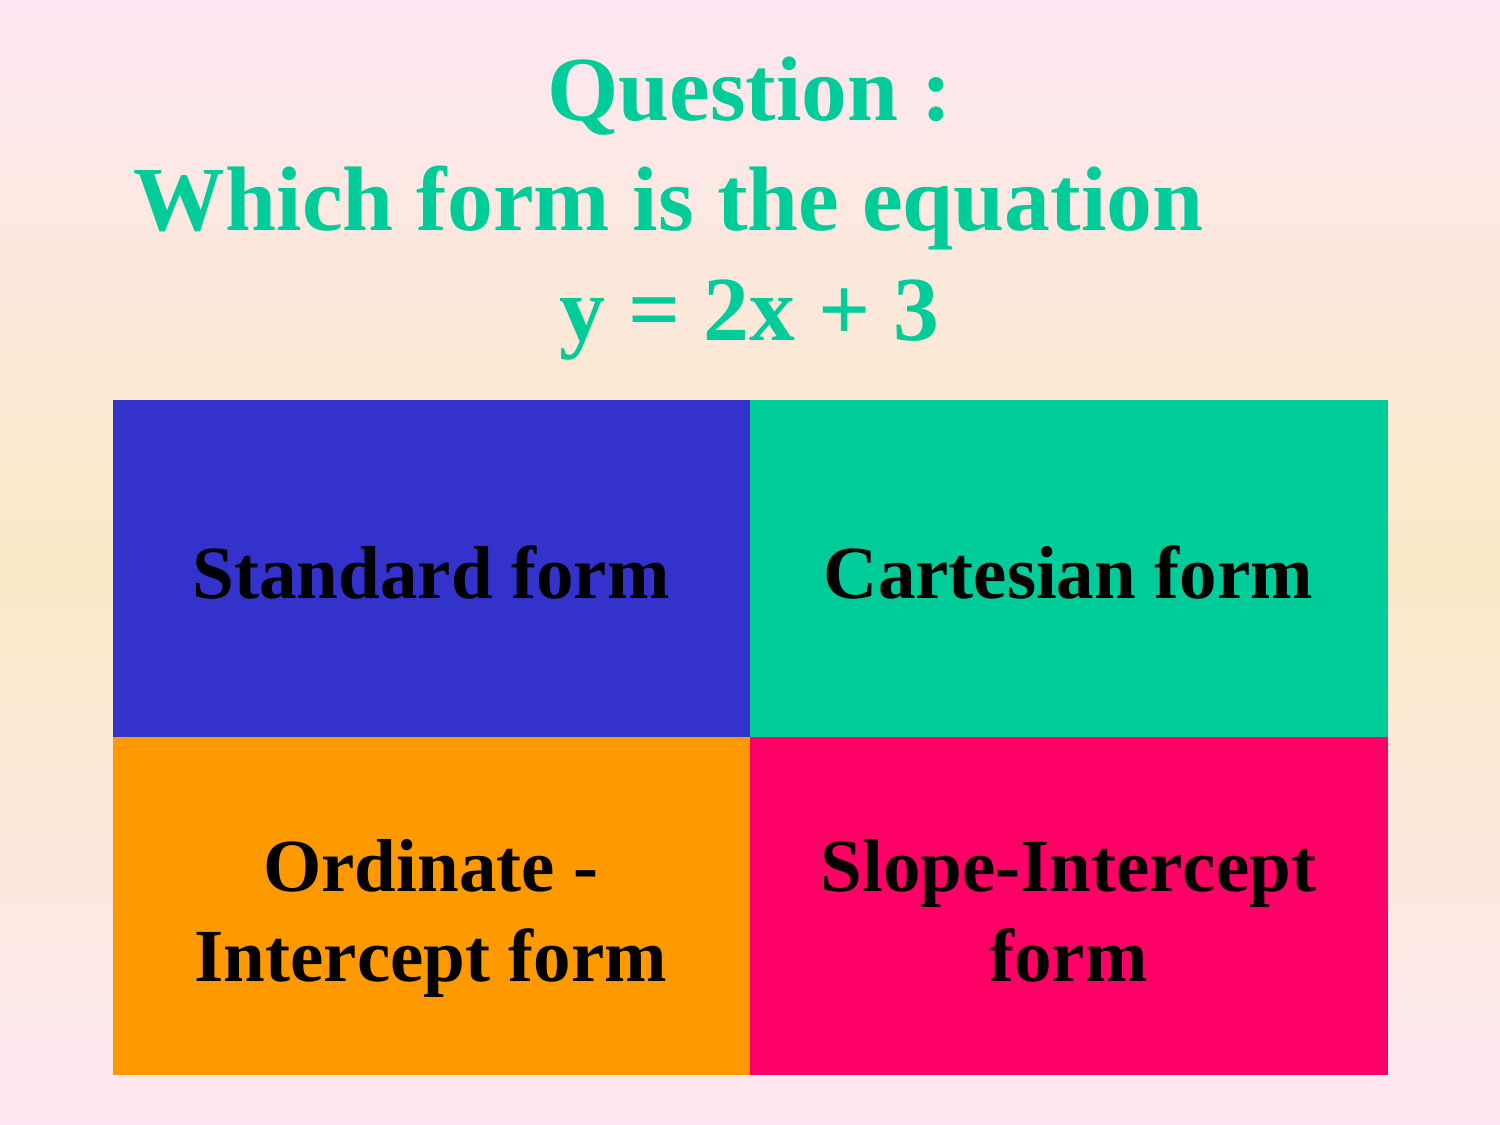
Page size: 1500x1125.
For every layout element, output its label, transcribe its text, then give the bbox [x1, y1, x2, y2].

table_cell Slope-Intercept form [750, 737, 1388, 1075]
table_header Standard form [113, 400, 750, 737]
title Question : Which form is the equation y = 2x + 3 [112, 21, 1388, 367]
table_header Cartesian form [750, 400, 1388, 737]
table_cell Ordinate -Intercept form [113, 737, 750, 1075]
